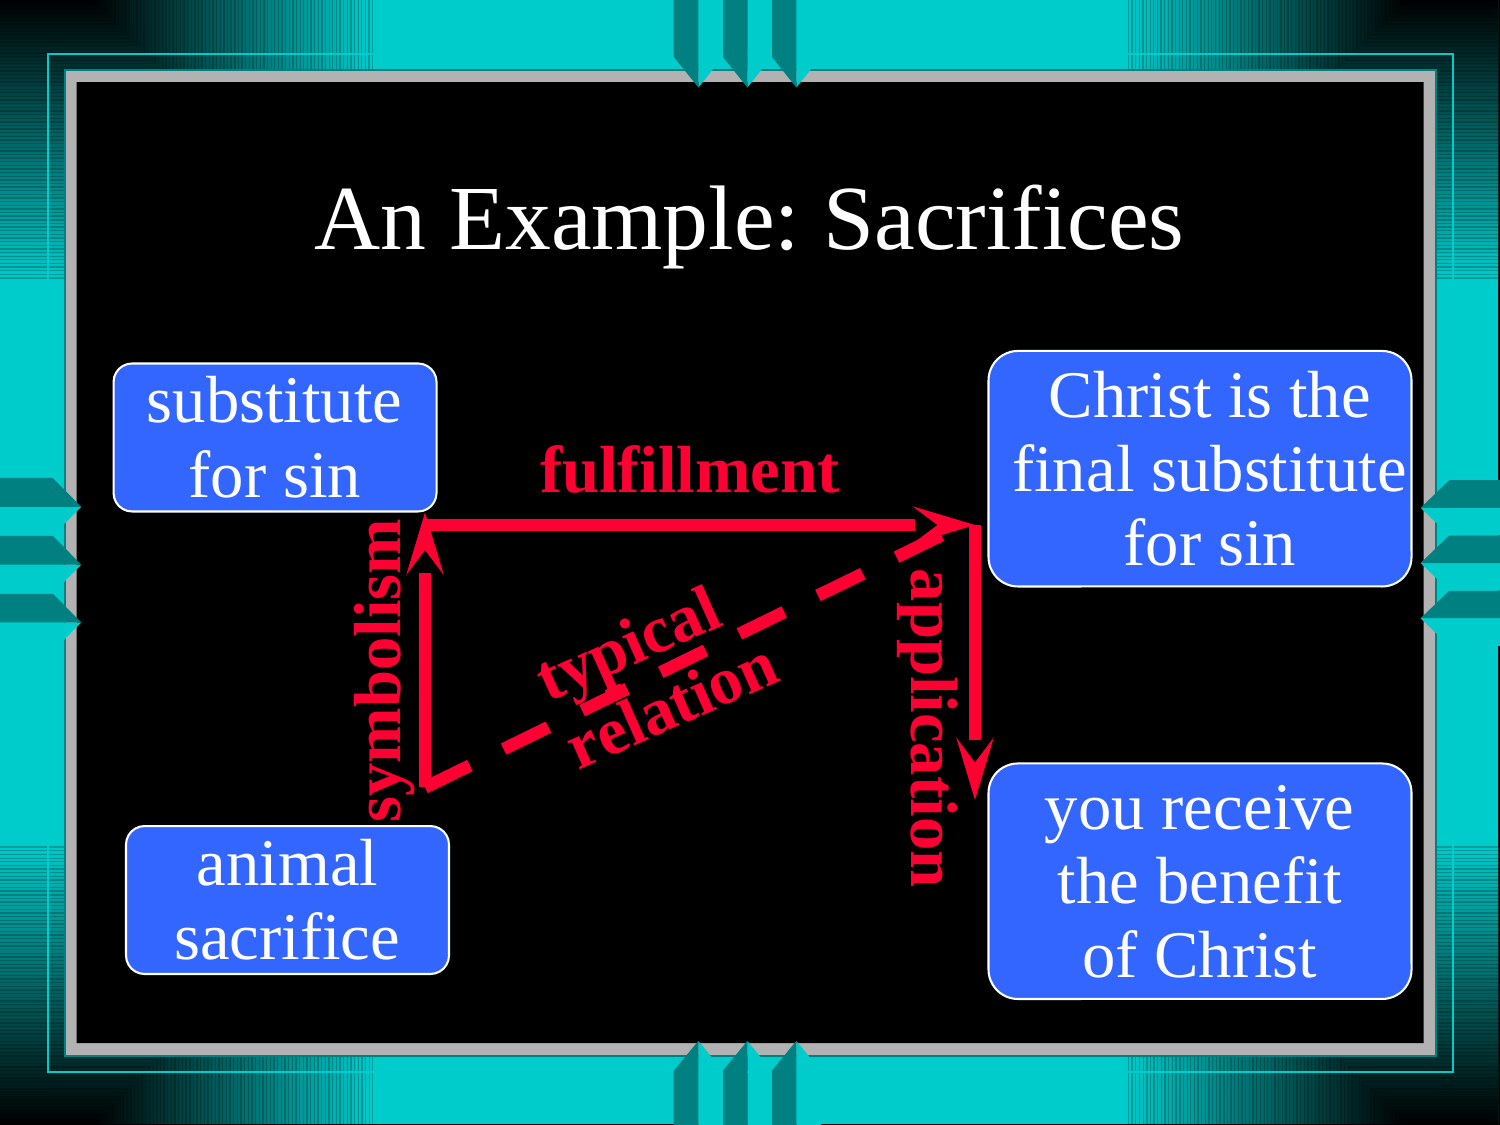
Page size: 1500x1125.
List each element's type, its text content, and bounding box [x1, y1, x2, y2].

text_box Christ is the final substitute for sin [988, 350, 1412, 587]
text_box animal sacrifice [126, 826, 449, 974]
title An Example: Sacrifices [112, 124, 1388, 313]
text_box application [889, 553, 979, 942]
text_box typical relation [507, 510, 883, 797]
text_box substitute for sin [113, 363, 437, 512]
text_box you receive the benefit of Christ [988, 763, 1412, 999]
text_box fulfillment [525, 424, 913, 515]
text_box symbolism [333, 478, 423, 838]
